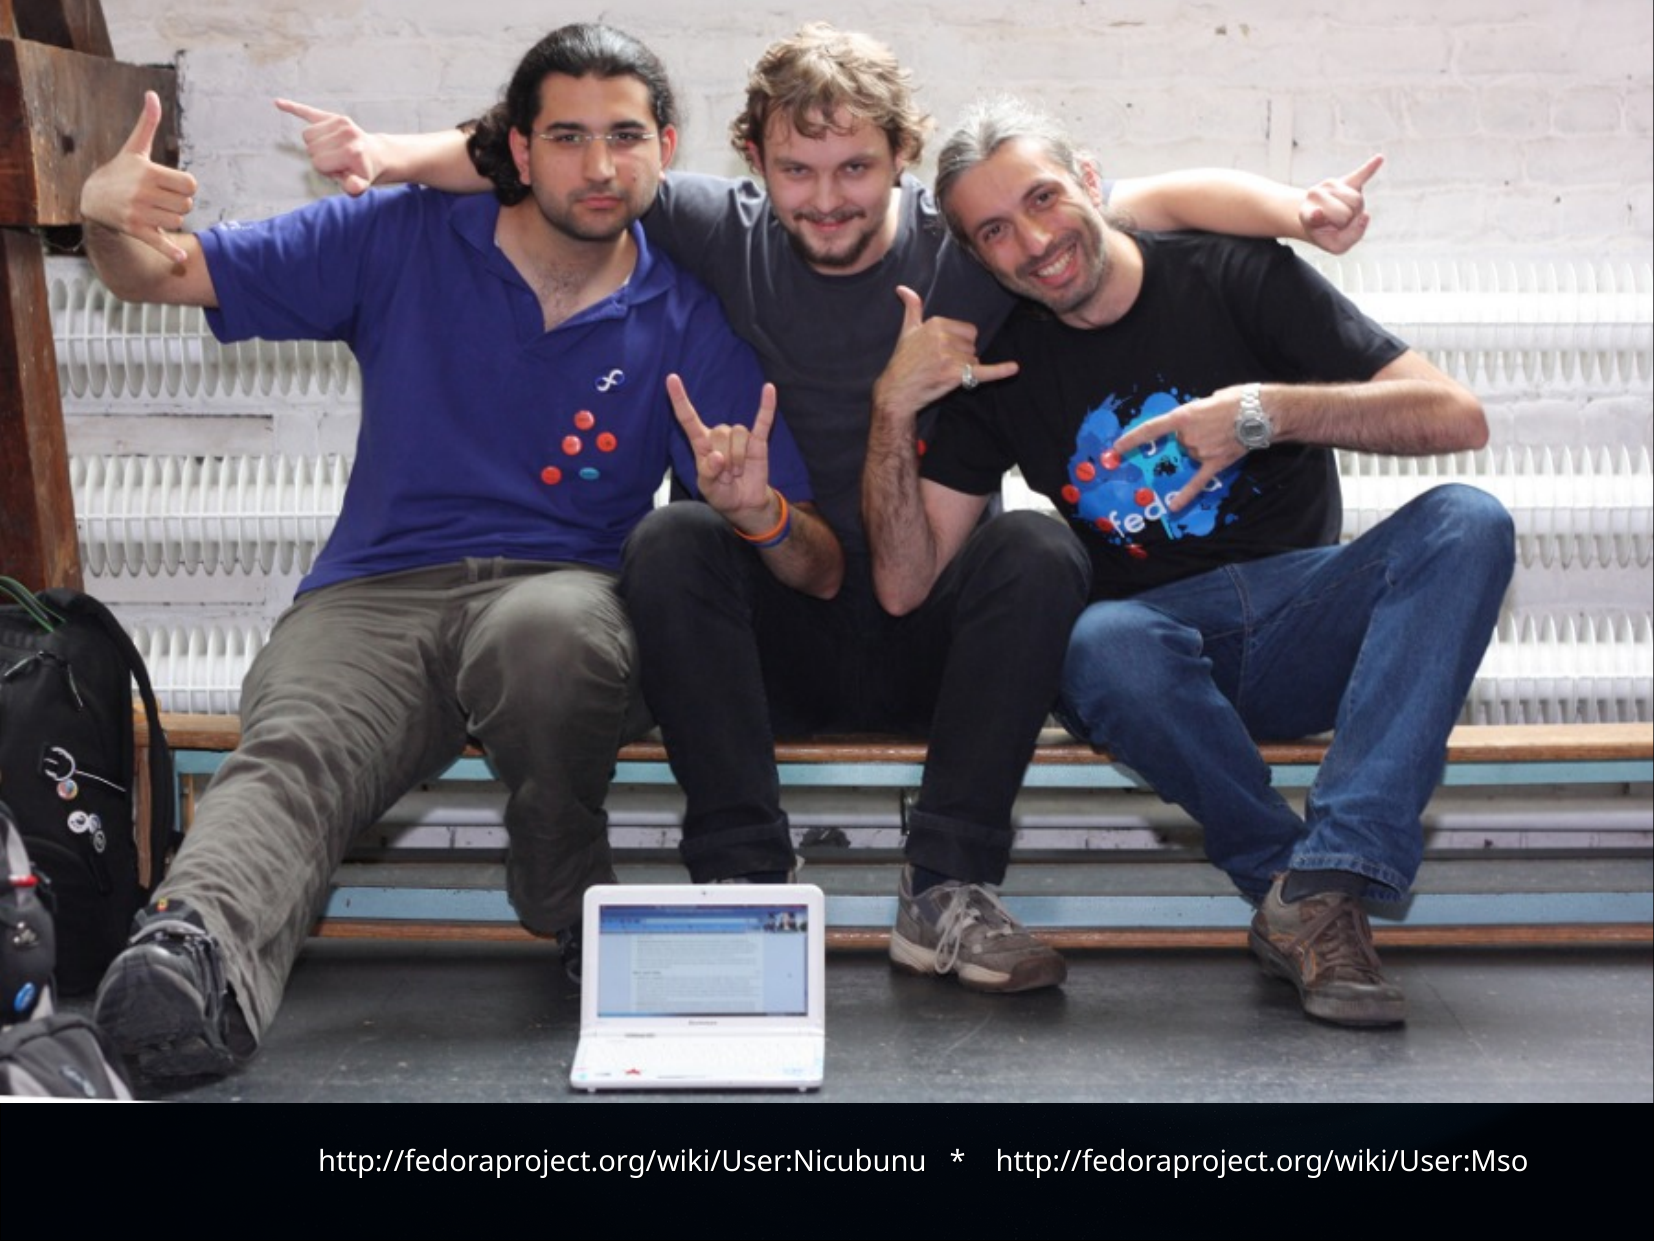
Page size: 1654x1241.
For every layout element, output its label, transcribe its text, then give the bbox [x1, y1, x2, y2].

text_box http://fedoraproject.org/wiki/User:Nicubunu * http://fedoraproject.org/wiki/User:Mso [303, 1132, 1463, 1180]
picture [0, 0, 1654, 1103]
text_box [0, 1103, 1654, 1241]
